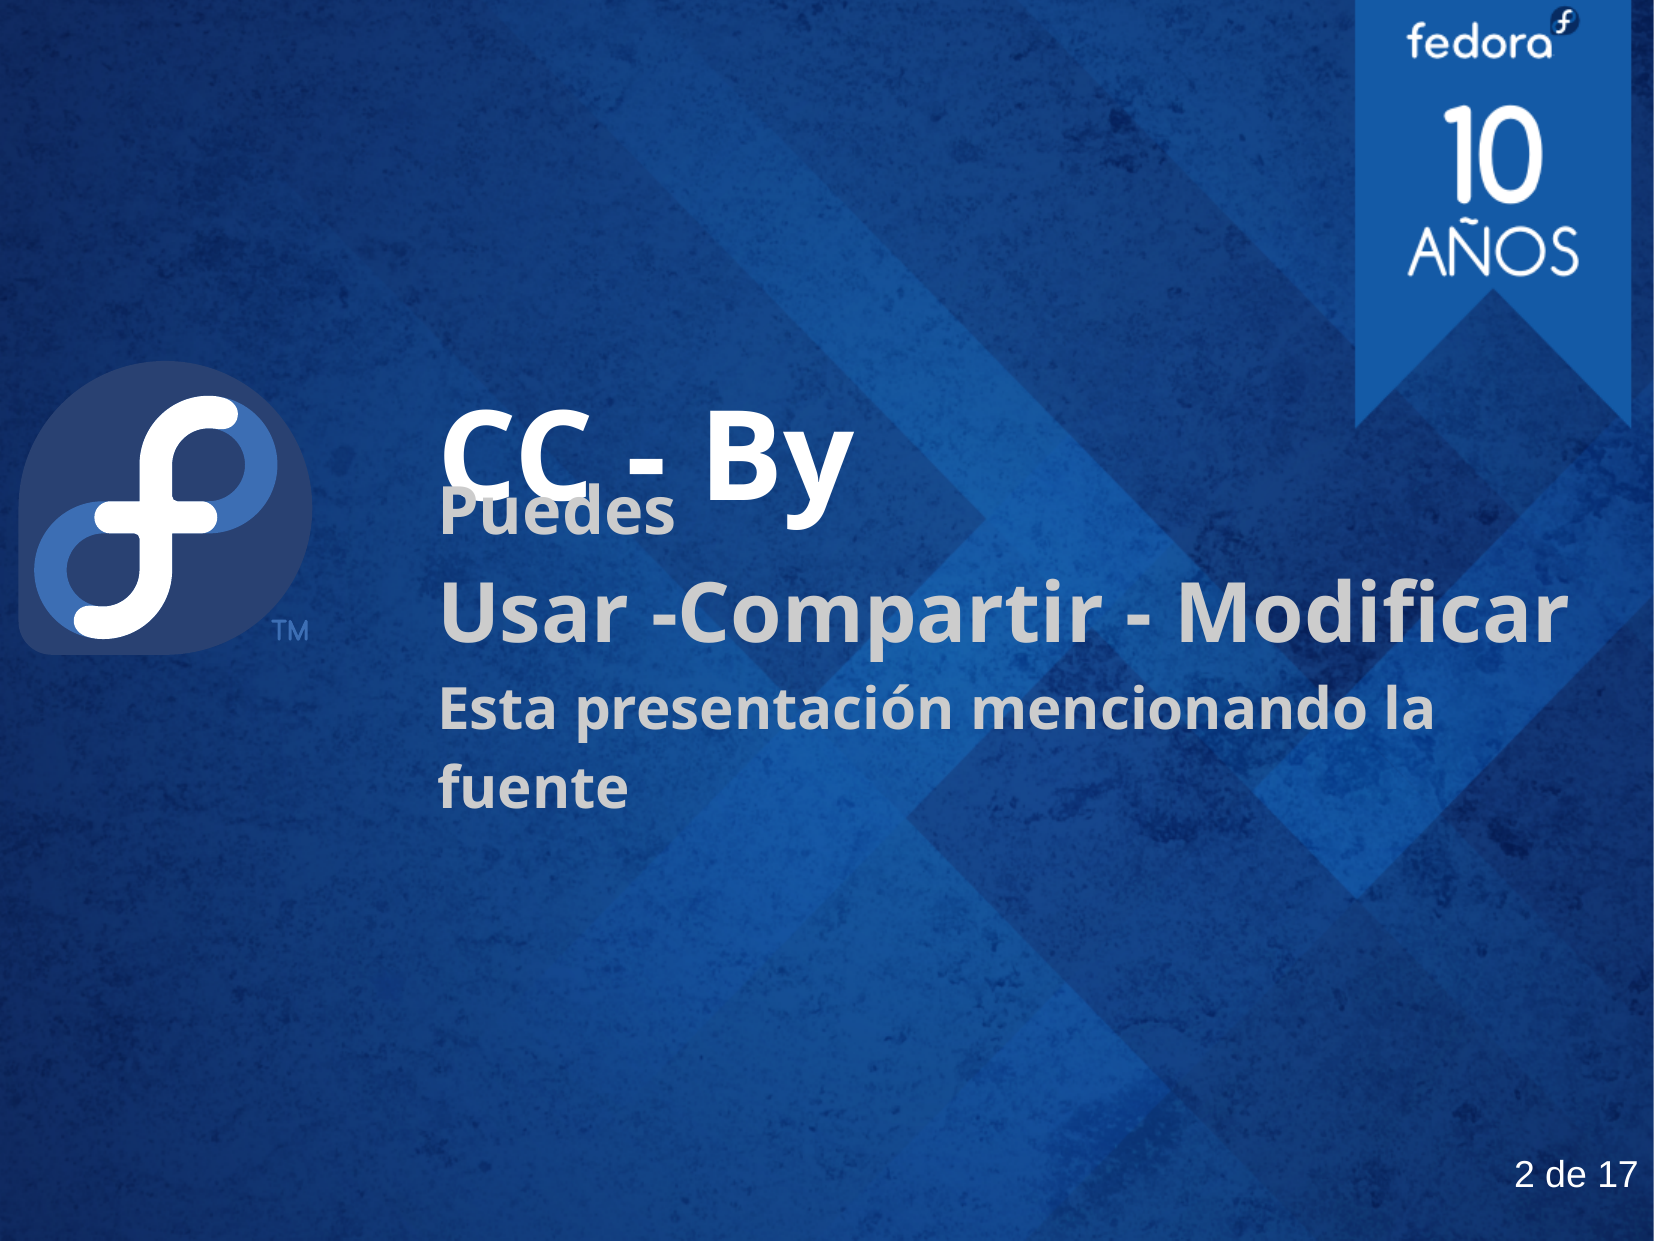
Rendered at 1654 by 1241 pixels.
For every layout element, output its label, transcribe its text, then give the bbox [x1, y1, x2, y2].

title CC - By [461, 348, 1630, 556]
subtitle Puedes Usar -Compartir - Modificar Esta presentación mencionando la fuente [461, 504, 1583, 785]
picture [0, 0, 1654, 1241]
text_box <número> de 17 [995, 1146, 1654, 1217]
